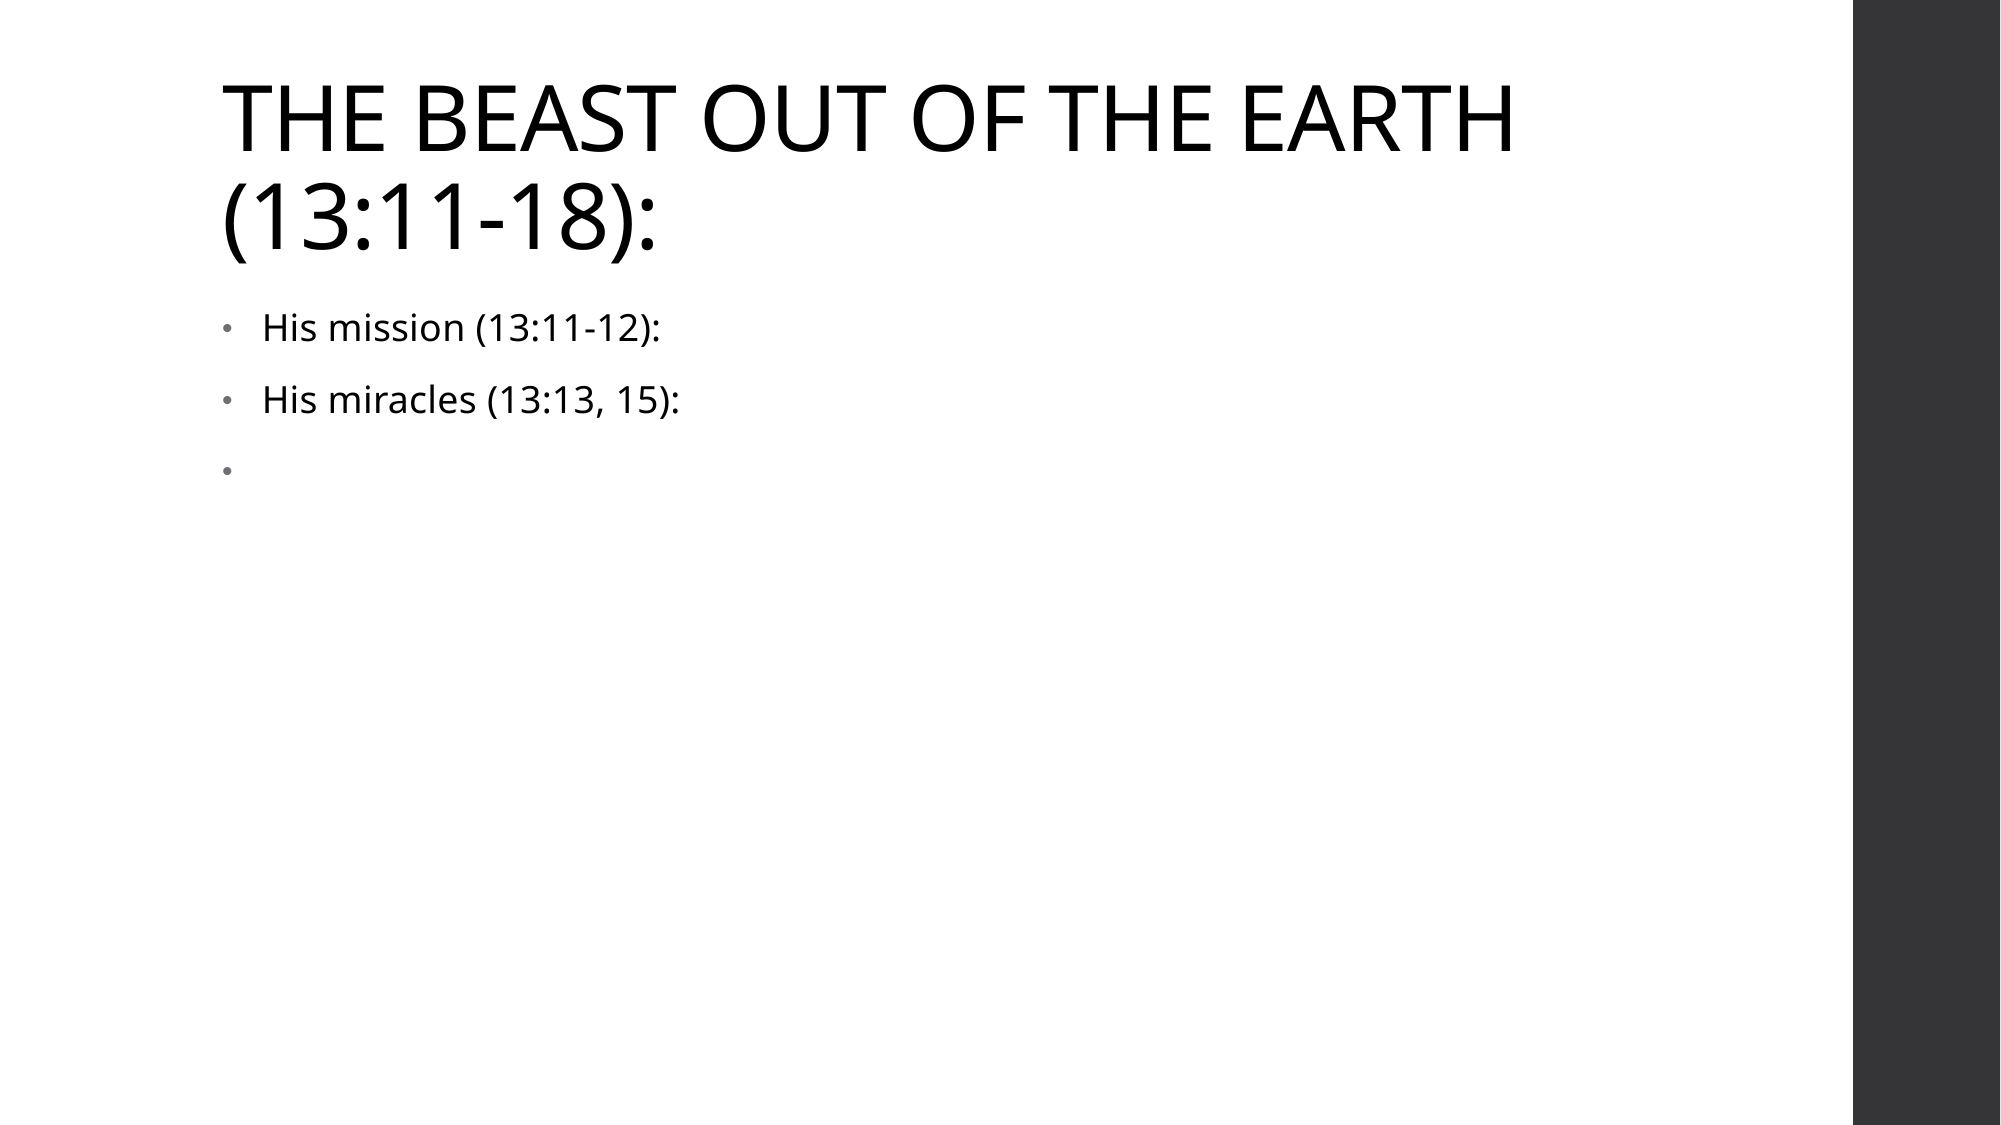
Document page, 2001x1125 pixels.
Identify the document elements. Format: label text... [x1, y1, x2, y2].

list His mission (13:11-12): His miracles (13:13, 15): [206, 299, 1617, 1014]
title THE BEAST OUT OF THE EARTH (13:11-18): [206, 60, 1797, 278]
